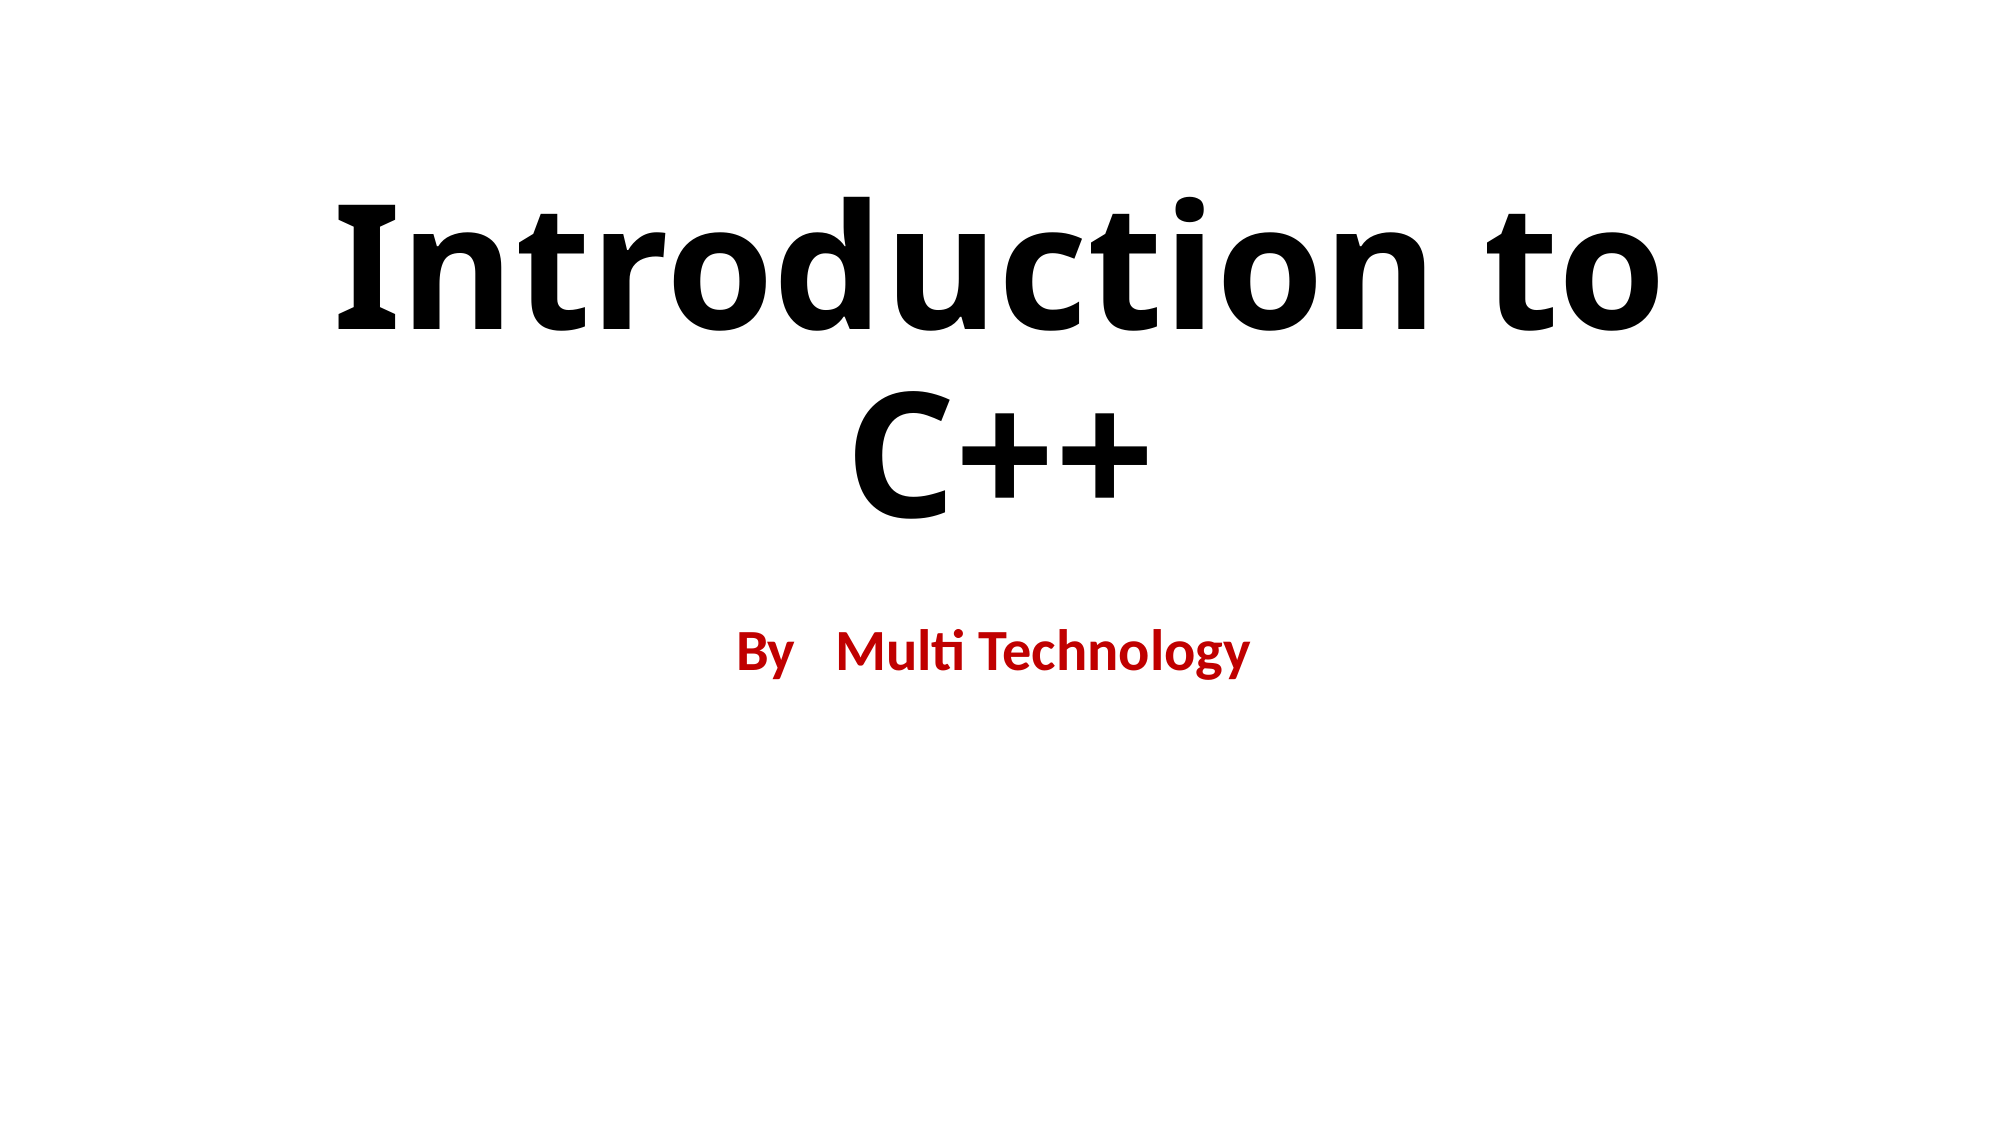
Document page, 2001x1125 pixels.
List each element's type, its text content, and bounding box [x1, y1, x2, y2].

title Introduction to C++ [249, 170, 1750, 563]
subtitle By Multi Technology [249, 613, 1750, 863]
